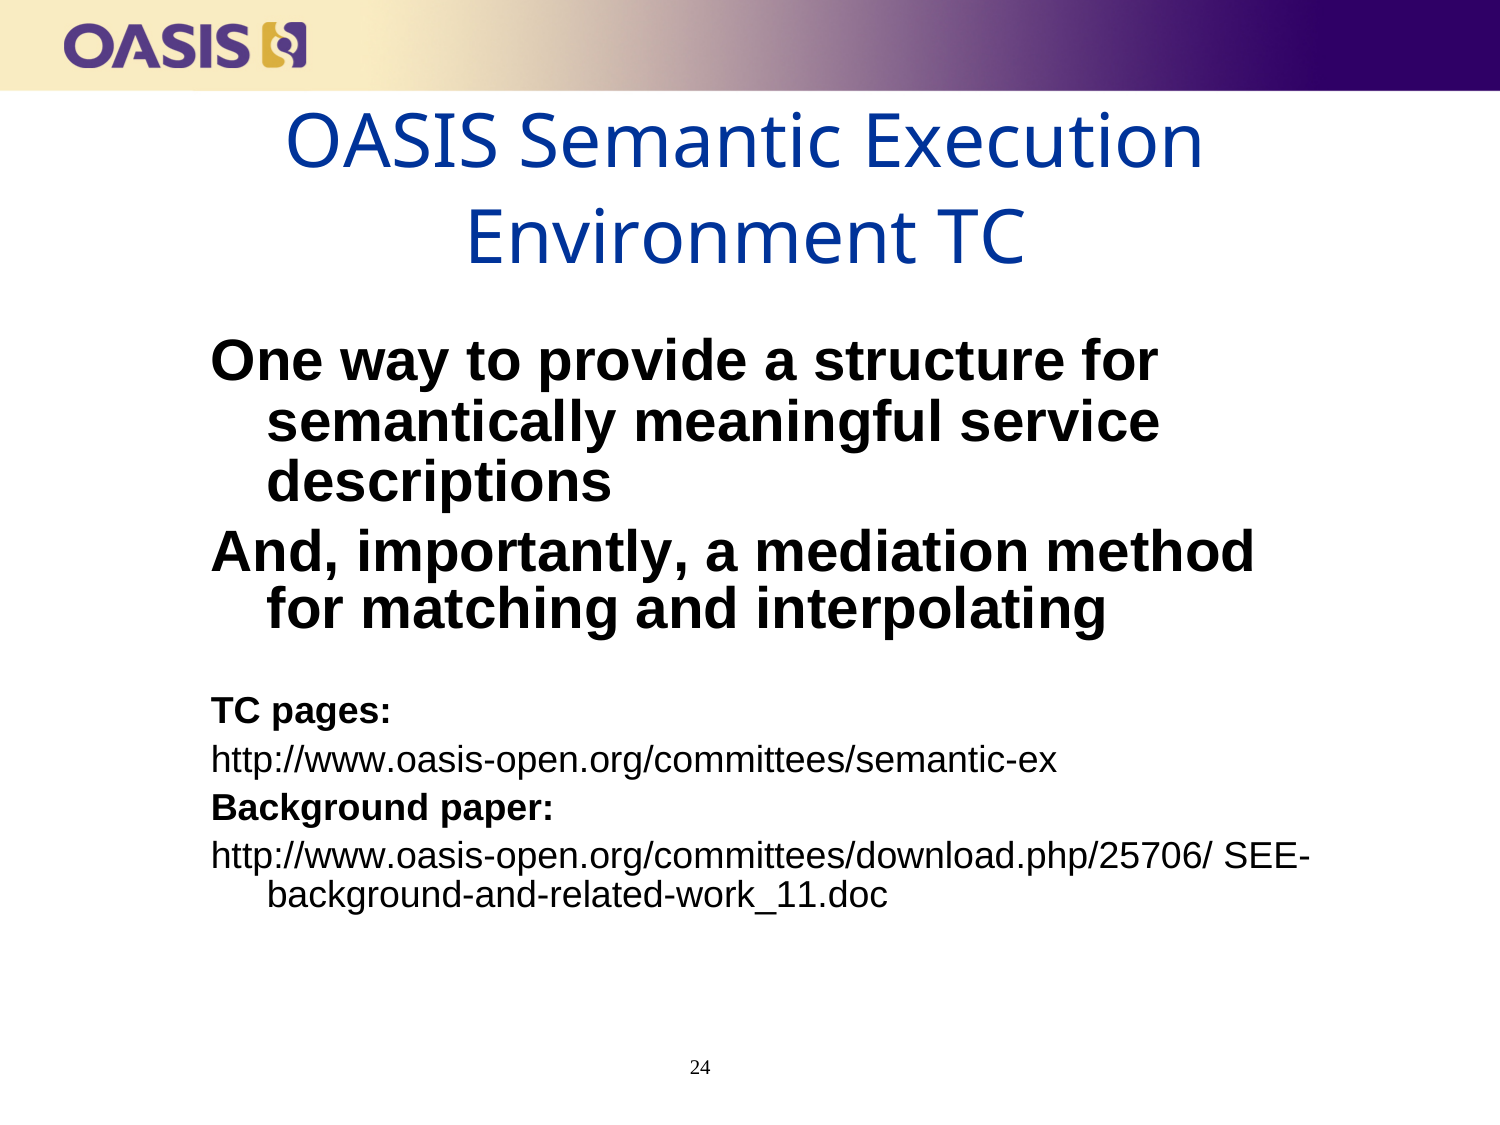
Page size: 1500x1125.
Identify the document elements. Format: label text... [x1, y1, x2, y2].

title OASIS Semantic Execution Environment TC [58, 84, 1434, 291]
picture [0, 0, 1500, 1125]
list One way to provide a structure for semantically meaningful service descriptions And, importantly, a mediation method for matching and interpolating TC pages: http://www.oasis-open.org/committees/semantic-ex Background paper: http://www.oasis-open.org/committees/download.php/25706/ SEE-background-and-related-work_11.doc [196, 324, 1329, 969]
